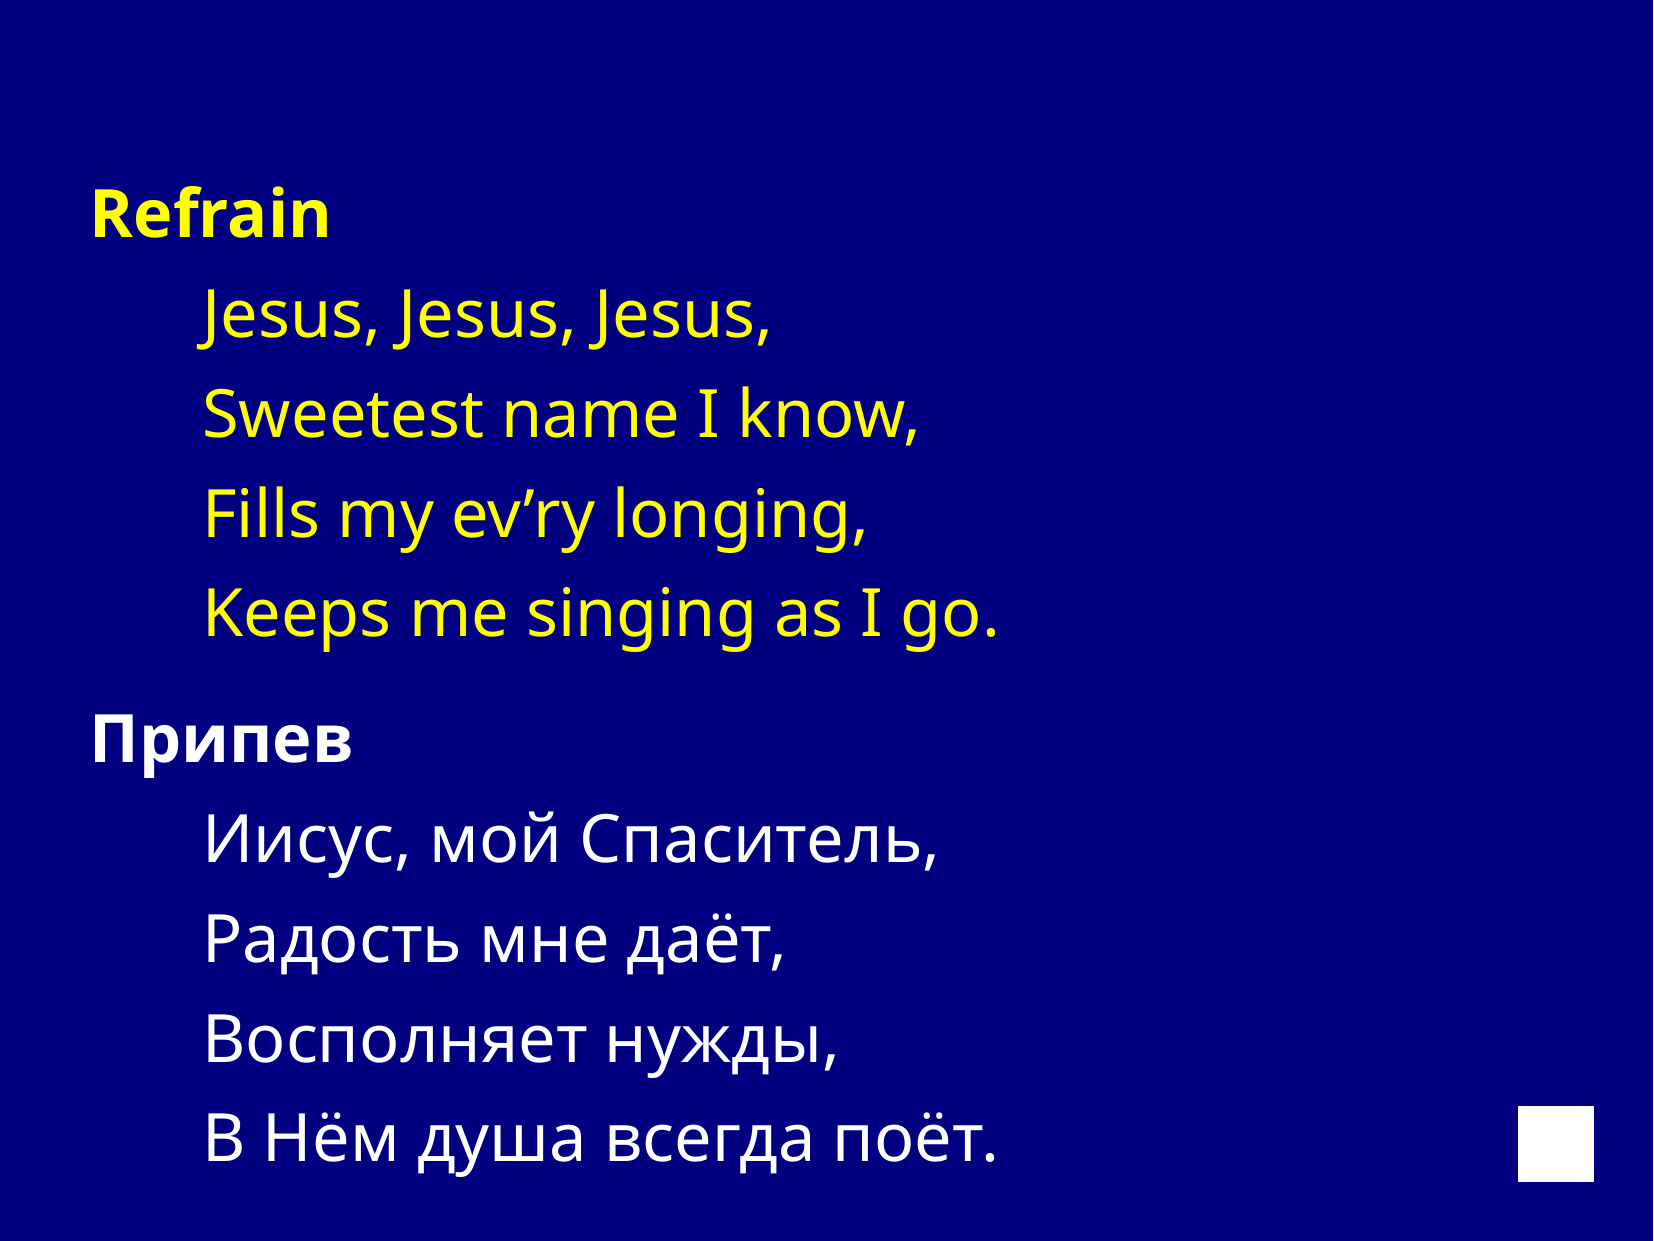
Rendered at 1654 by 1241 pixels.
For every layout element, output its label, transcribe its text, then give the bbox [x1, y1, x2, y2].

text_box Припев Иисус, мой Спаситель, Радость мне даёт, Восполняет нужды, В Нём душа всегда поёт. [75, 675, 1576, 1163]
text_box Refrain Jesus, Jesus, Jesus, Sweetest name I know, Fills my ev’ry longing, Keeps me singing as I go. [75, 150, 1653, 638]
text_box [1518, 1106, 1594, 1182]
